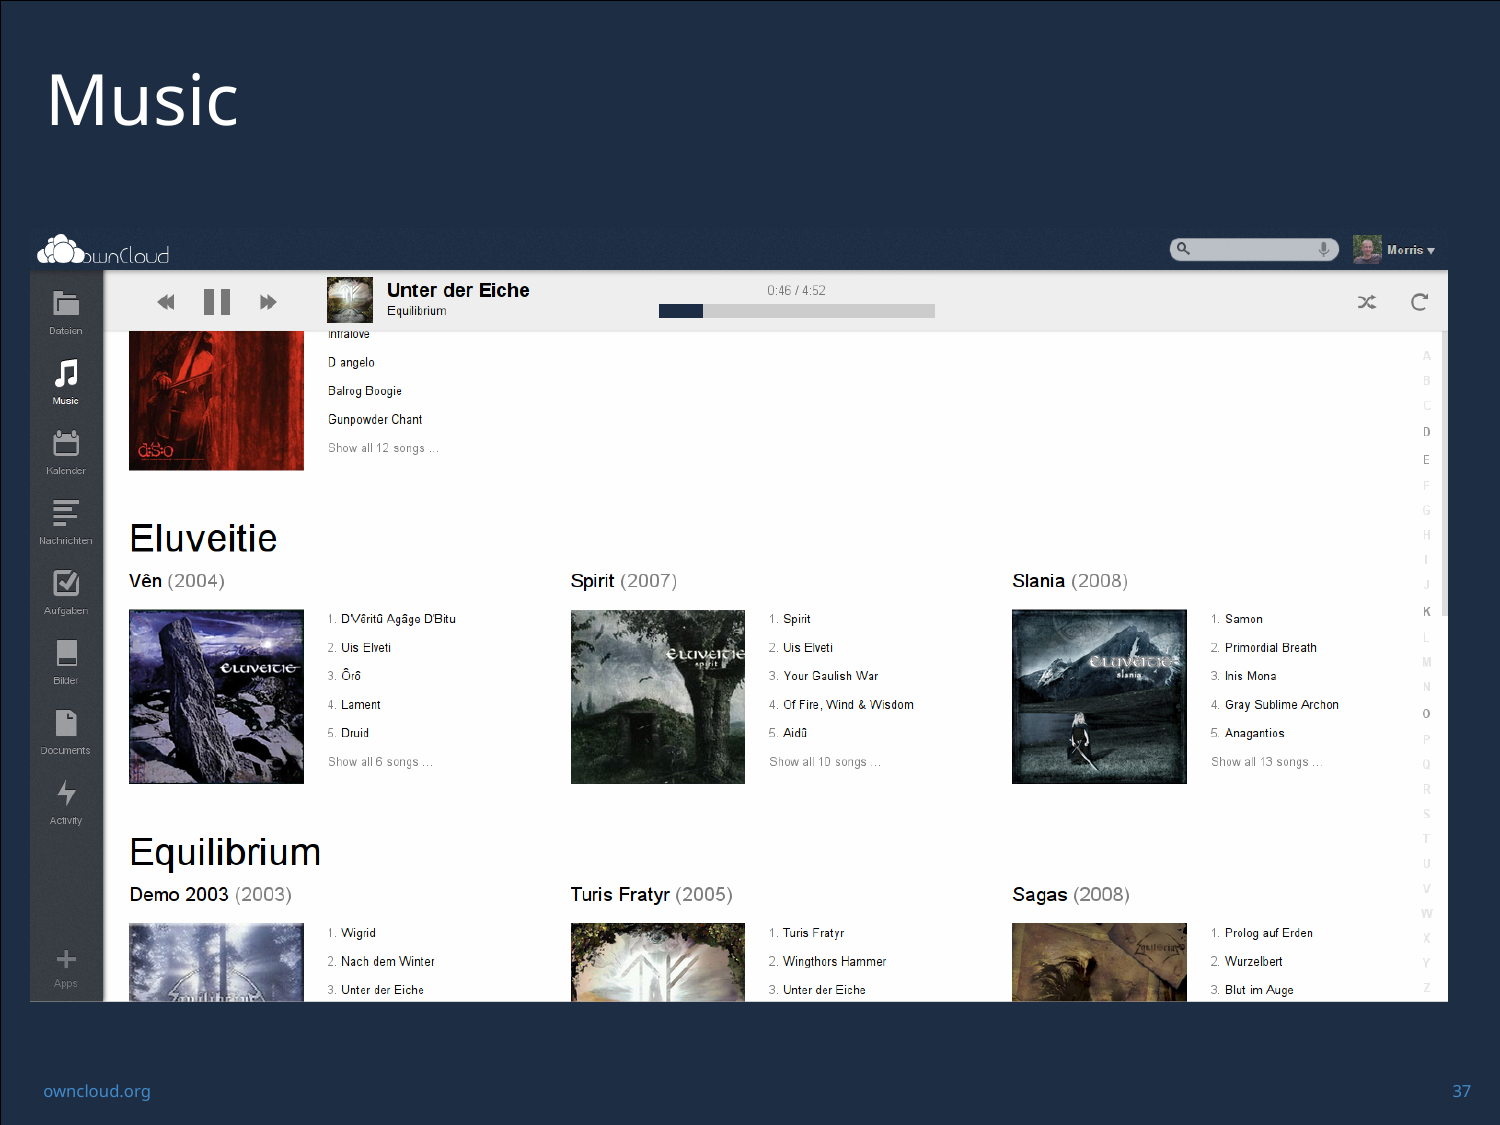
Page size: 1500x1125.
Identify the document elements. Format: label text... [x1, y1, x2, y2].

picture [30, 228, 1448, 1002]
title Music [45, 3, 1396, 192]
